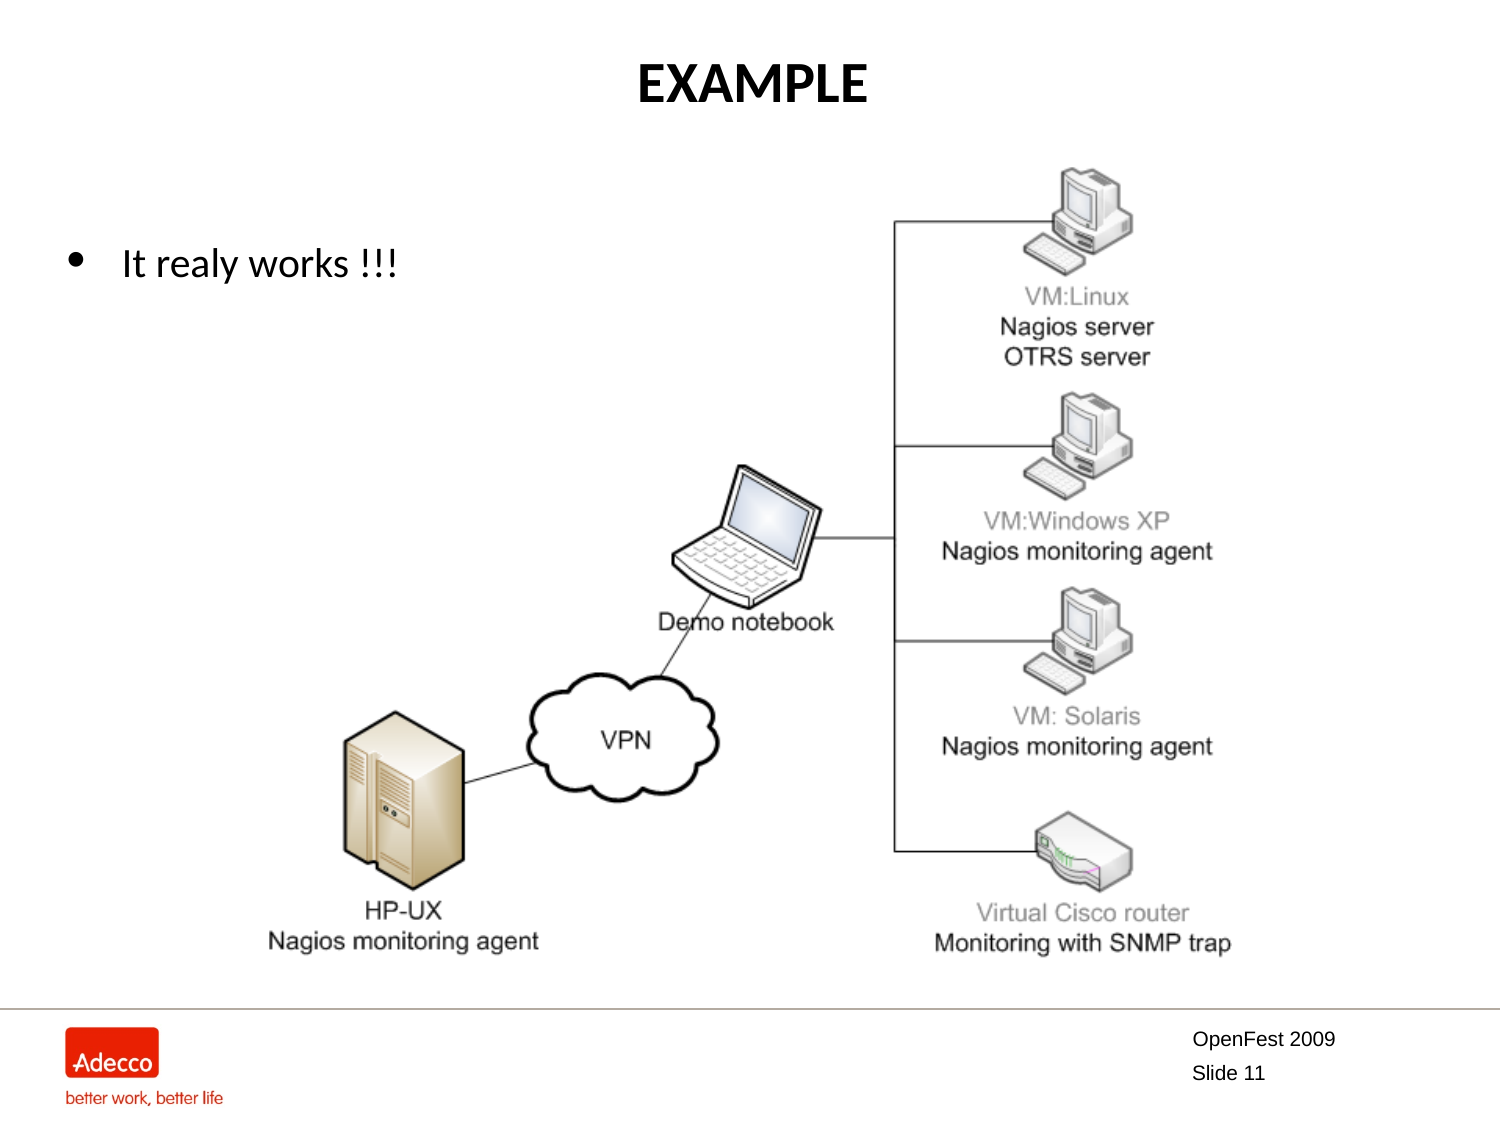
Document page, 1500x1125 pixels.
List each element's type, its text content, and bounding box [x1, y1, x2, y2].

picture [268, 166, 1232, 235]
picture [62, 1024, 225, 1108]
text_box Slide <number> [1192, 1059, 1443, 1087]
text_box OpenFest 2009 [1192, 1025, 1443, 1056]
title EXAMPLE [65, 58, 1441, 213]
list It realy works !!! [65, 235, 1441, 979]
